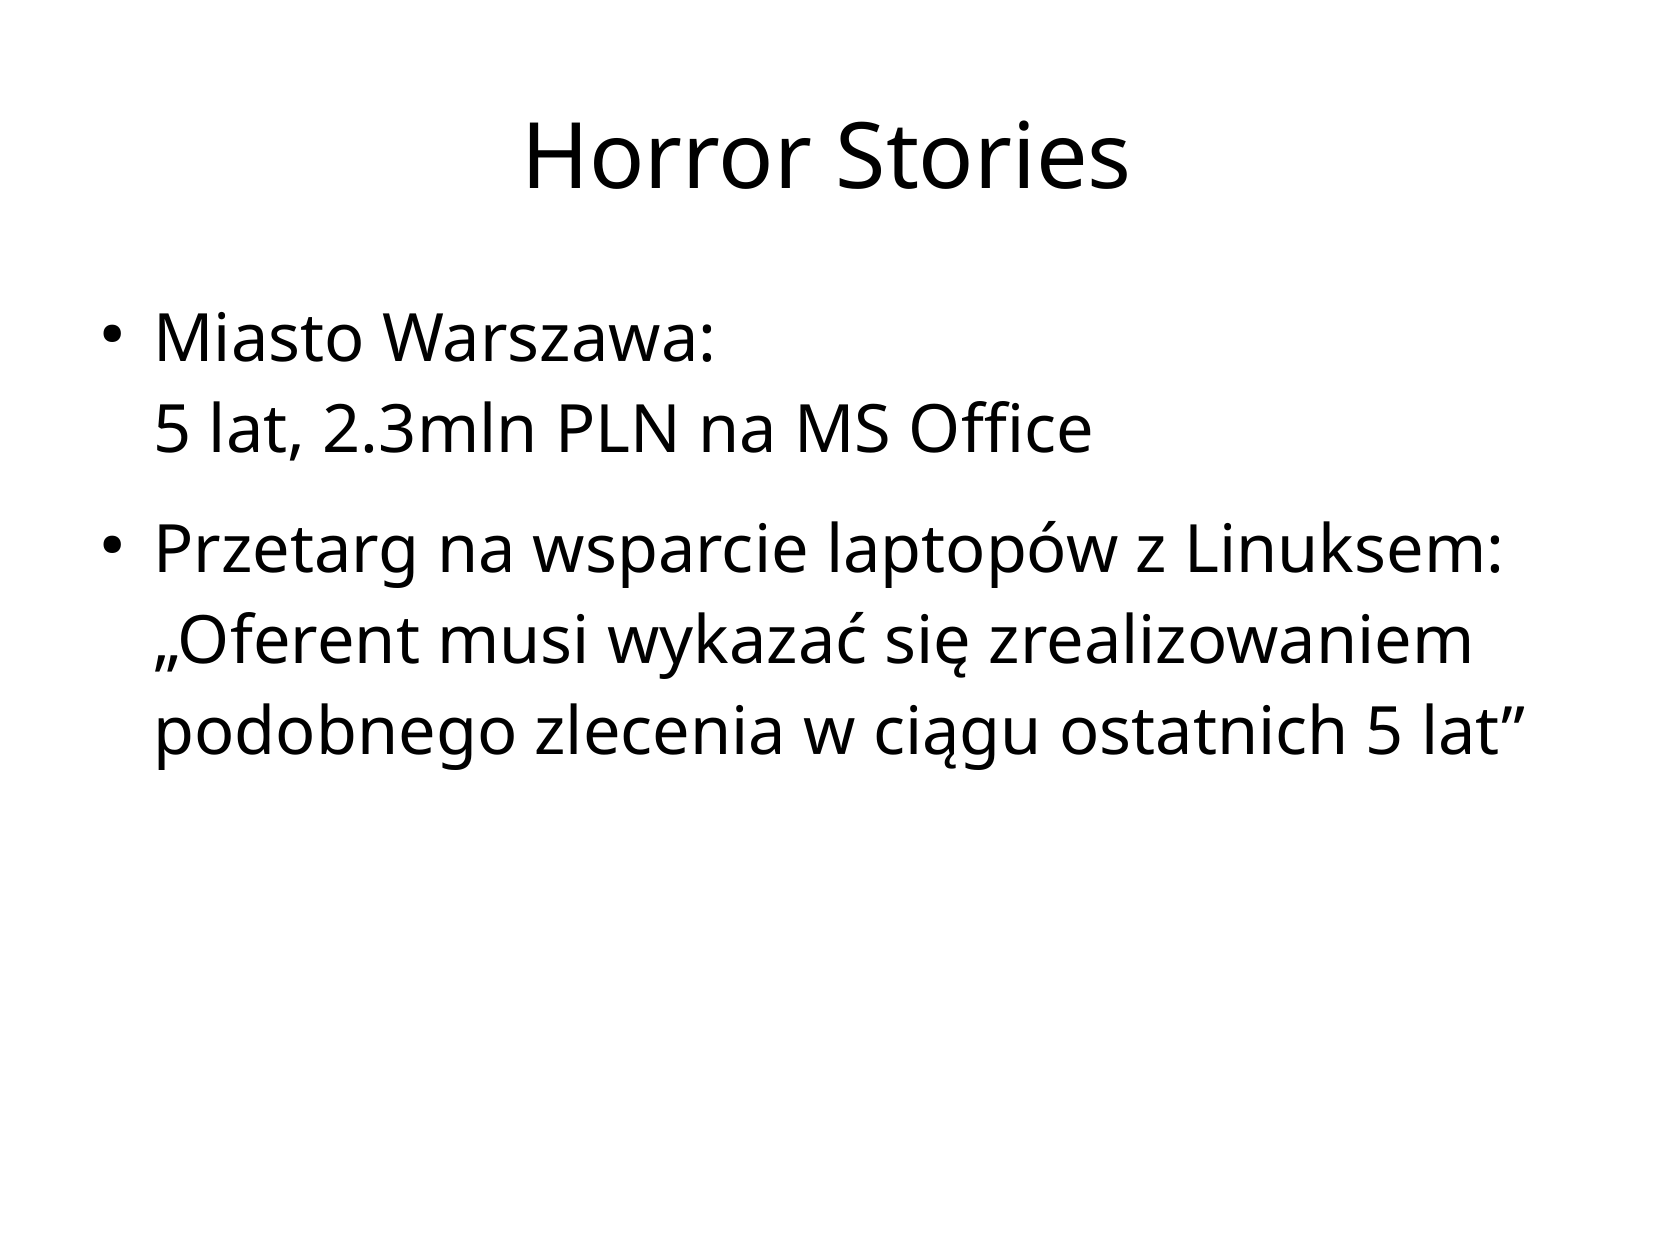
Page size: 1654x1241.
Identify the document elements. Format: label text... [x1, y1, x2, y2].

list Miasto Warszawa: 5 lat, 2.3mln PLN na MS Office Przetarg na wsparcie laptopów z Linuksem: „Oferent musi wykazać się zrealizowaniem podobnego zlecenia w ciągu ostatnich 5 lat” [82, 290, 1538, 1196]
title Horror Stories [82, 49, 1571, 257]
